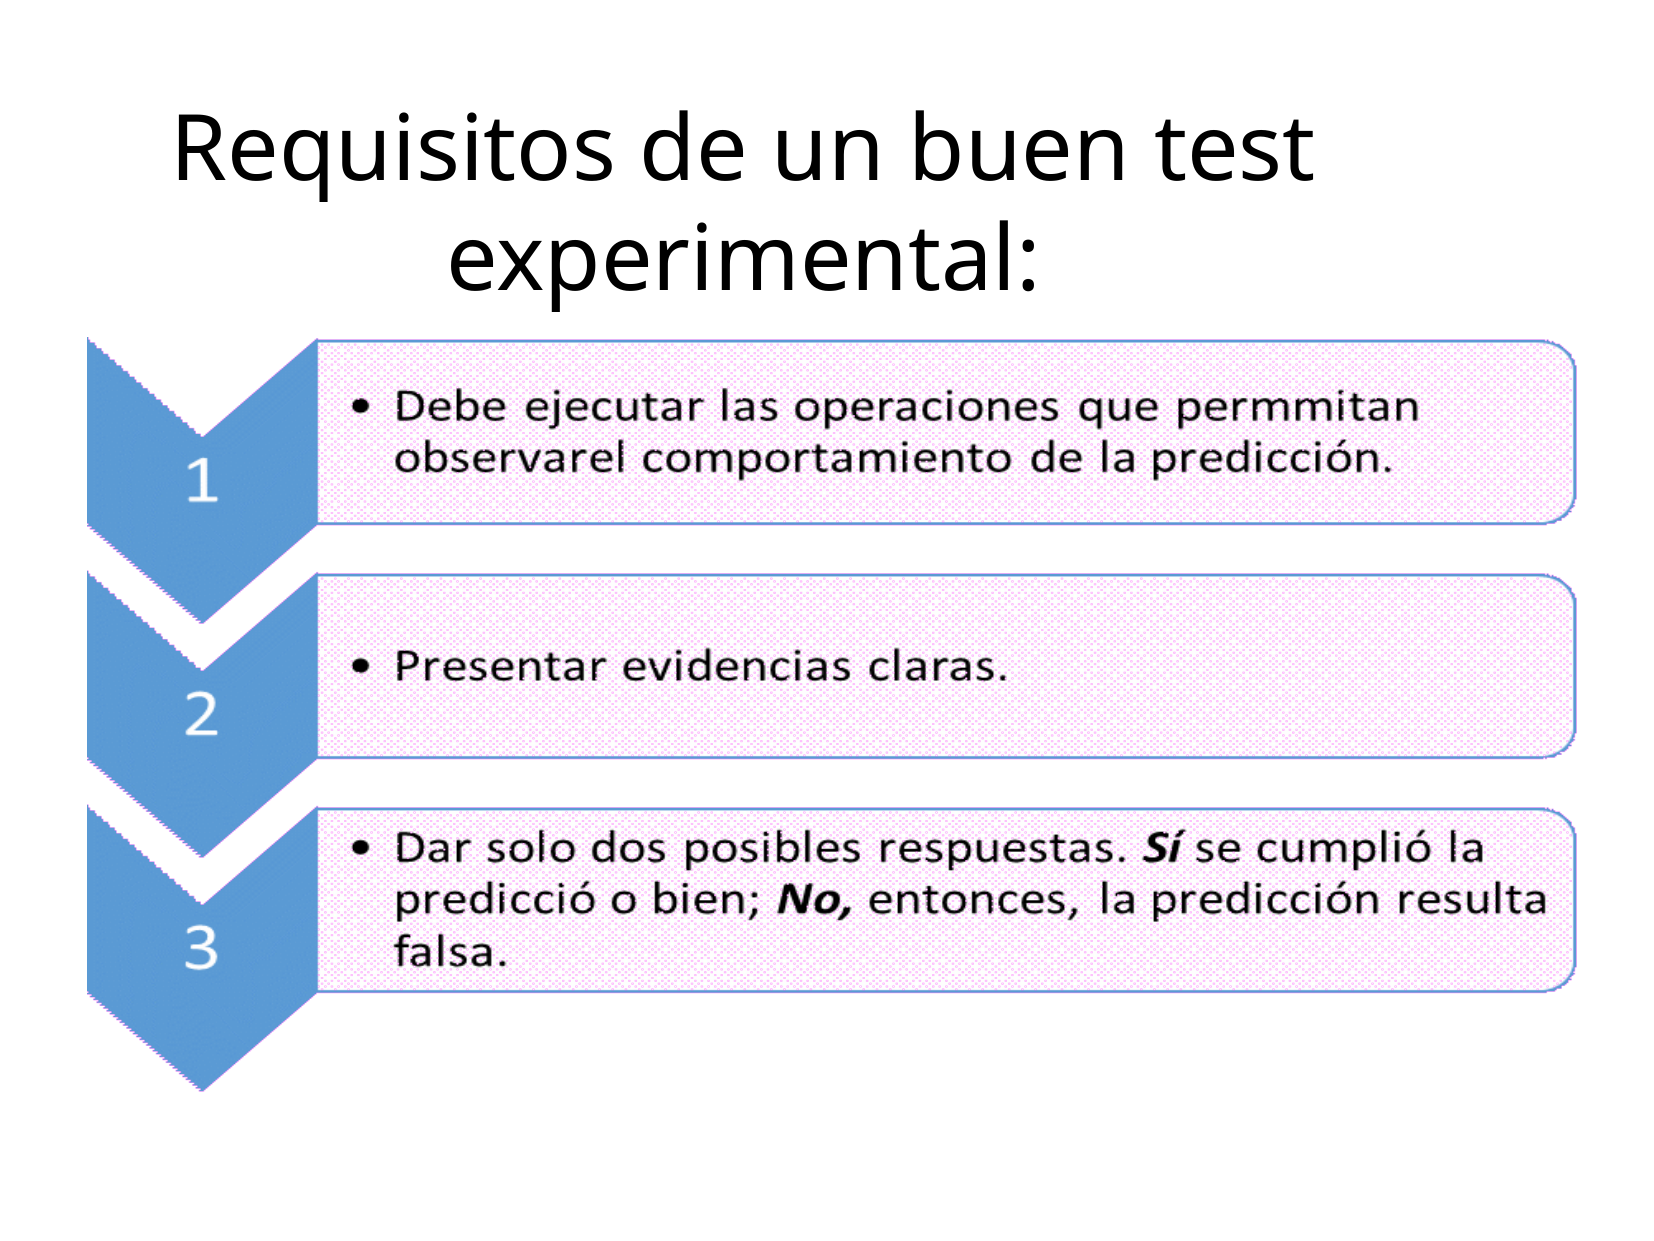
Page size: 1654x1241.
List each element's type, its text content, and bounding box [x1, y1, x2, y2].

picture [87, 337, 1595, 1093]
title Requisitos de un buen test experimental: [0, 80, 1489, 305]
